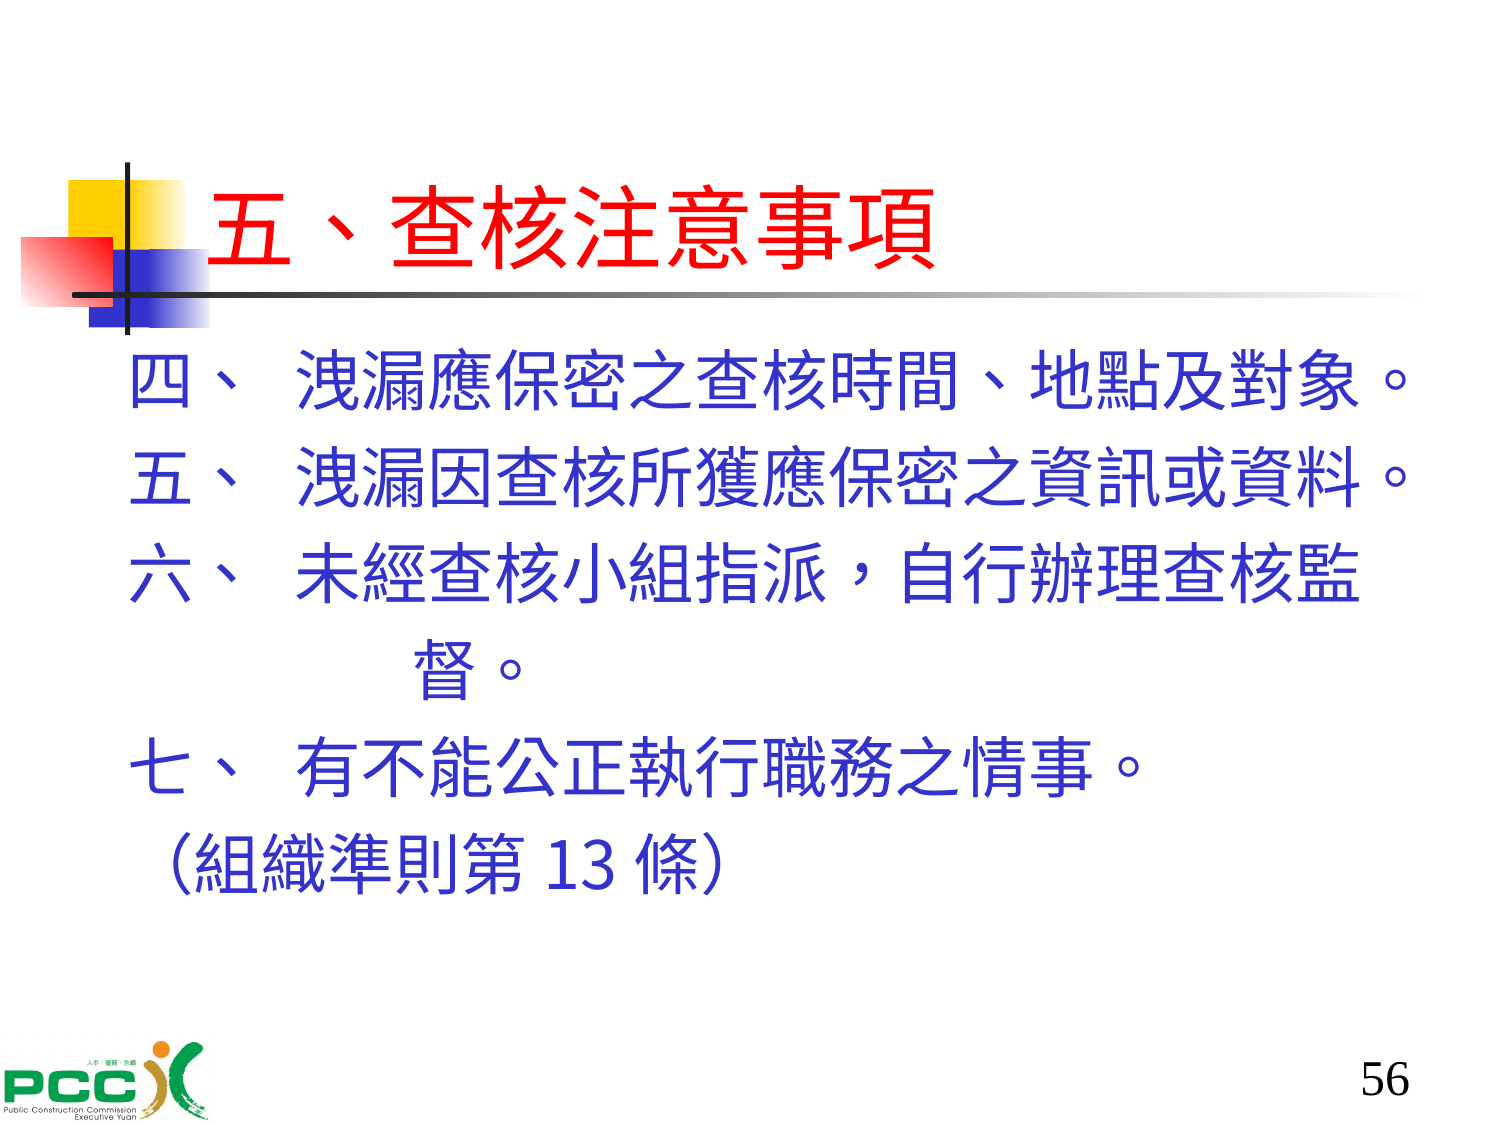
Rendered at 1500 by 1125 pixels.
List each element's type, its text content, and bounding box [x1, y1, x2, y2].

list 四、 洩漏應保密之查核時間、地點及對象。 五、 洩漏因查核所獲應保密之資訊或資料。 六、 未經查核小組指派，自行辦理查核監 督。 七、 有不能公正執行職務之情事。 （組織準則第13條） [112, 331, 1469, 1007]
title 五、查核注意事項 [188, 101, 1468, 289]
picture [0, 1037, 226, 1125]
